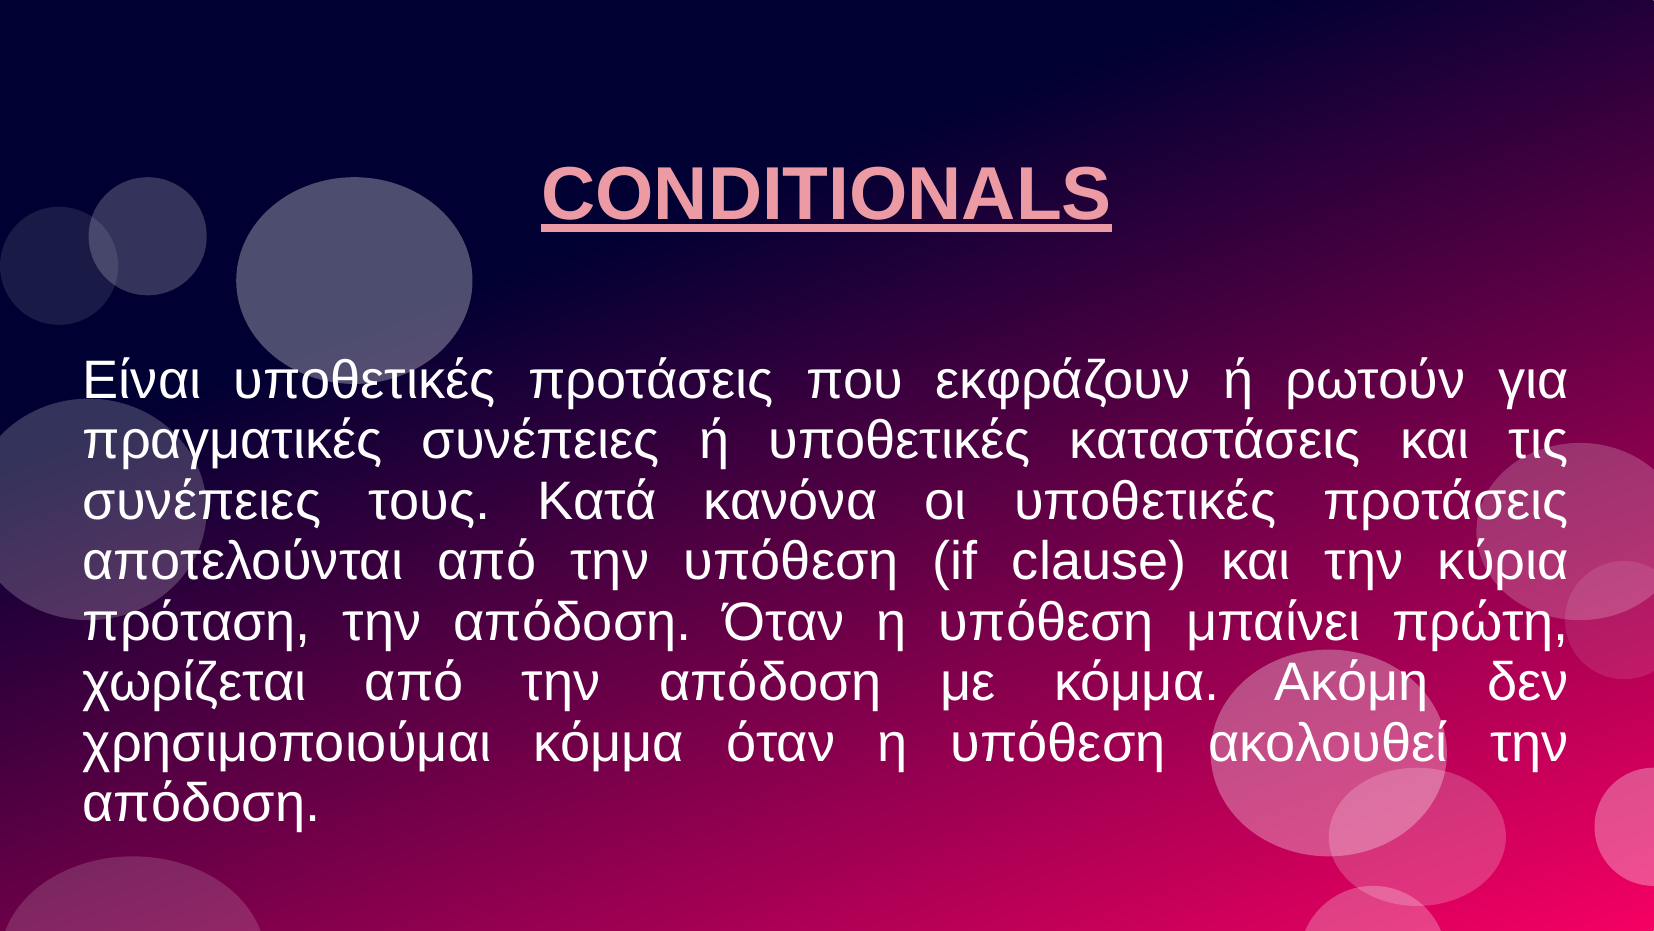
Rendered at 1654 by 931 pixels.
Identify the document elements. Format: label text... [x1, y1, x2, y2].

subtitle Είναι υποθετικές προτάσεις που εκφράζουν ή ρωτούν για πραγματικές συνέπειες ή υποθετικές καταστάσεις και τις συνέπειες τους. Κατά κανόνα οι υποθετικές προτάσεις αποτελούνται από την υπόθεση (if clause) και την κύρια πρόταση, την απόδοση. Όταν η υπόθεση μπαίνει πρώτη, χωρίζεται από την απόδοση με κόμμα. Ακόμη δεν χρησιμοποιούμαι κόμμα όταν η υπόθεση ακολουθεί την απόδοση. [82, 349, 1571, 834]
title CONDITIONALS [82, 116, 1571, 272]
